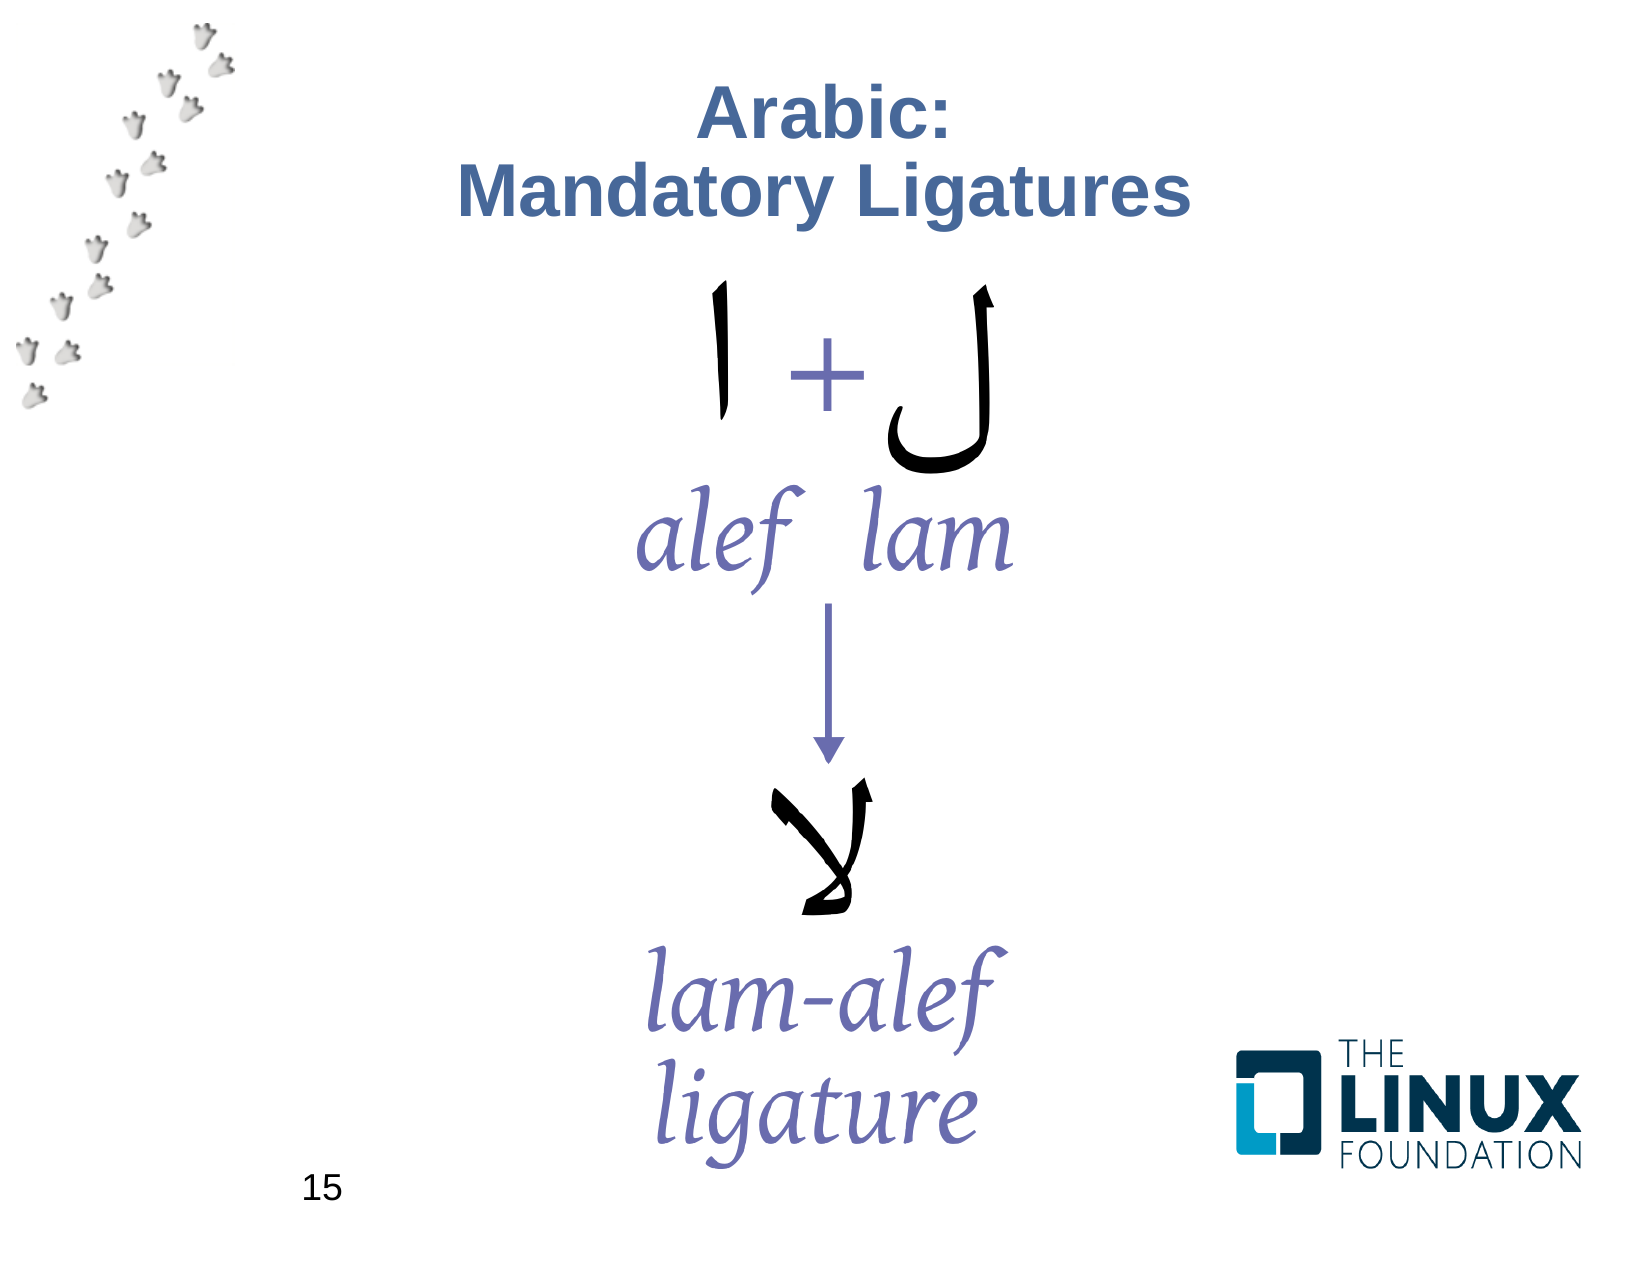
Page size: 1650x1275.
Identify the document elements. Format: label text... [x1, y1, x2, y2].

picture [1216, 1012, 1613, 1200]
picture [637, 280, 1013, 1169]
title Arabic: Mandatory Ligatures [135, 57, 1515, 251]
picture [16, 23, 235, 430]
